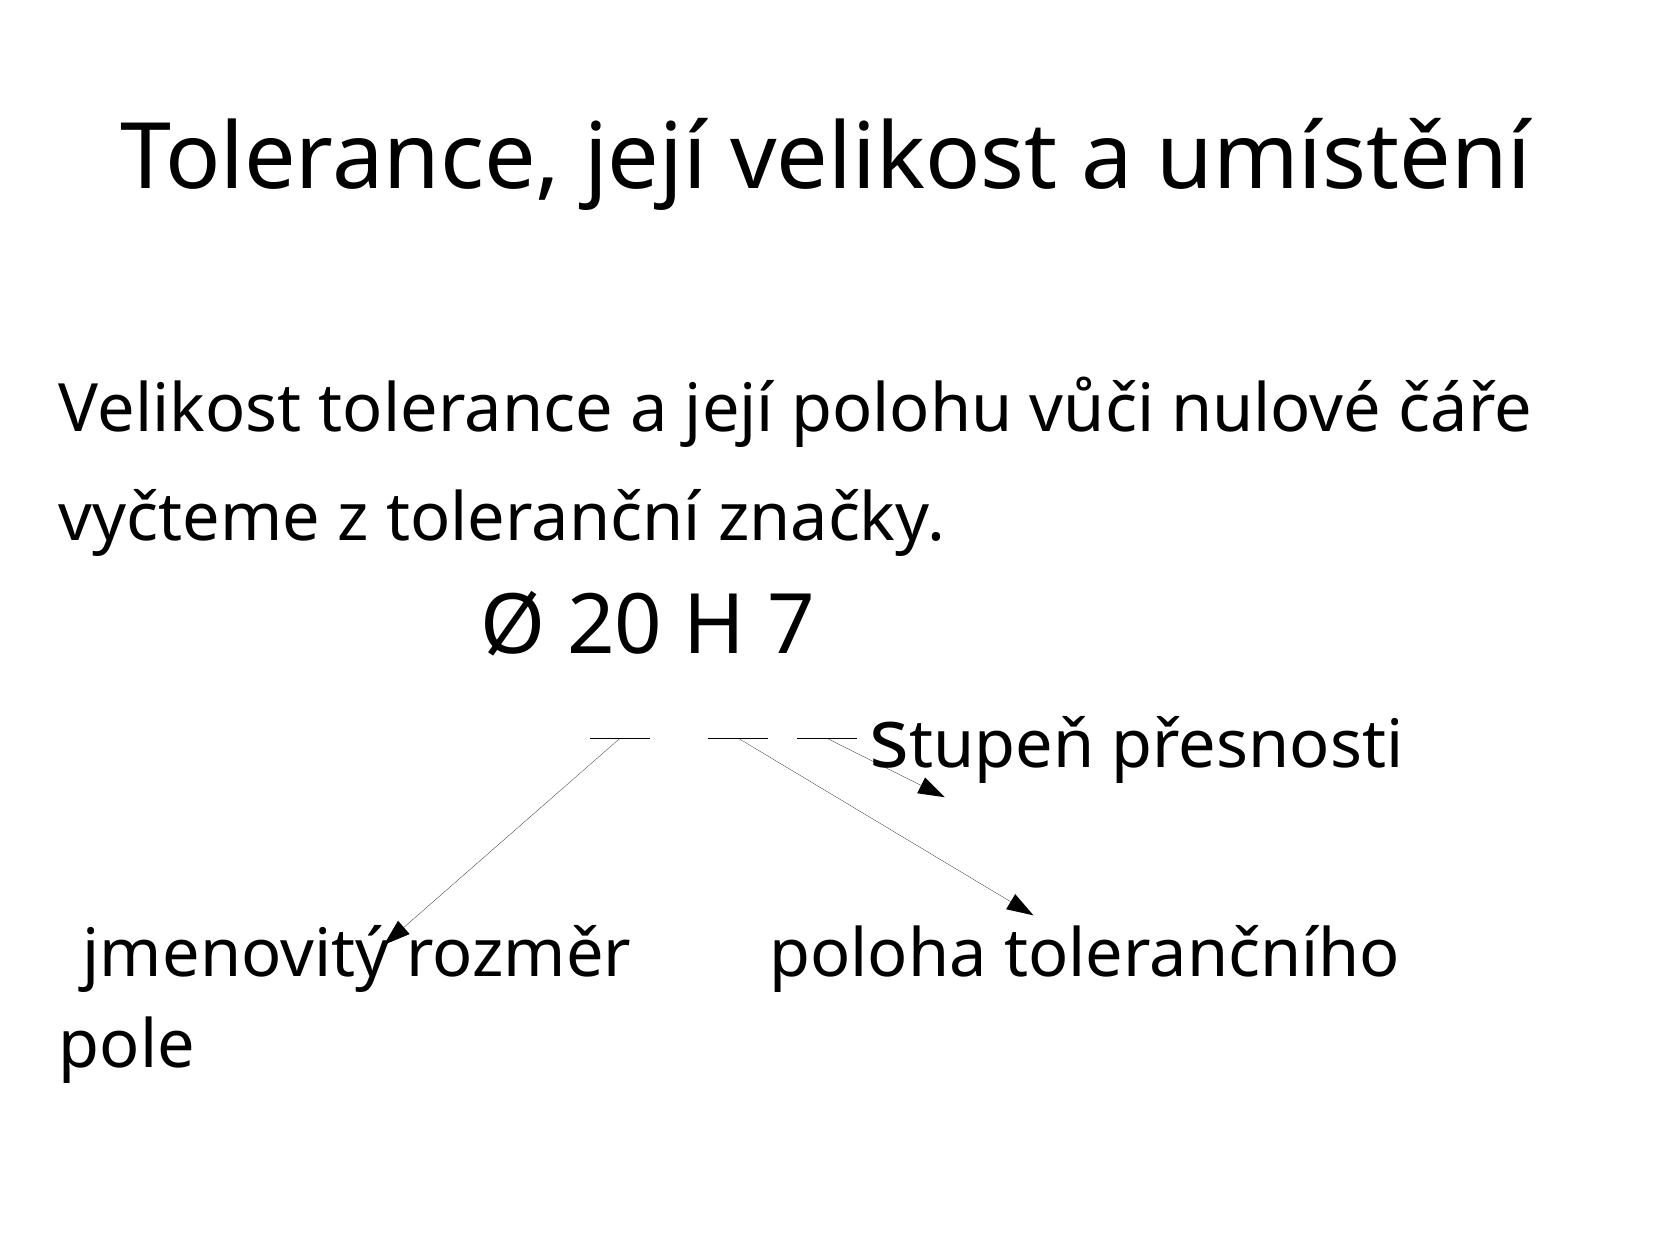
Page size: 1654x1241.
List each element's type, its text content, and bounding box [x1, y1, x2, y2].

subtitle Velikost tolerance a její polohu vůči nulové čáře vyčteme z toleranční značky. Ø 20 H 7 stupeň přesnosti jmenovitý rozměr poloha tolerančního pole [59, 265, 1548, 1182]
title Tolerance, její velikost a umístění [82, 49, 1571, 257]
